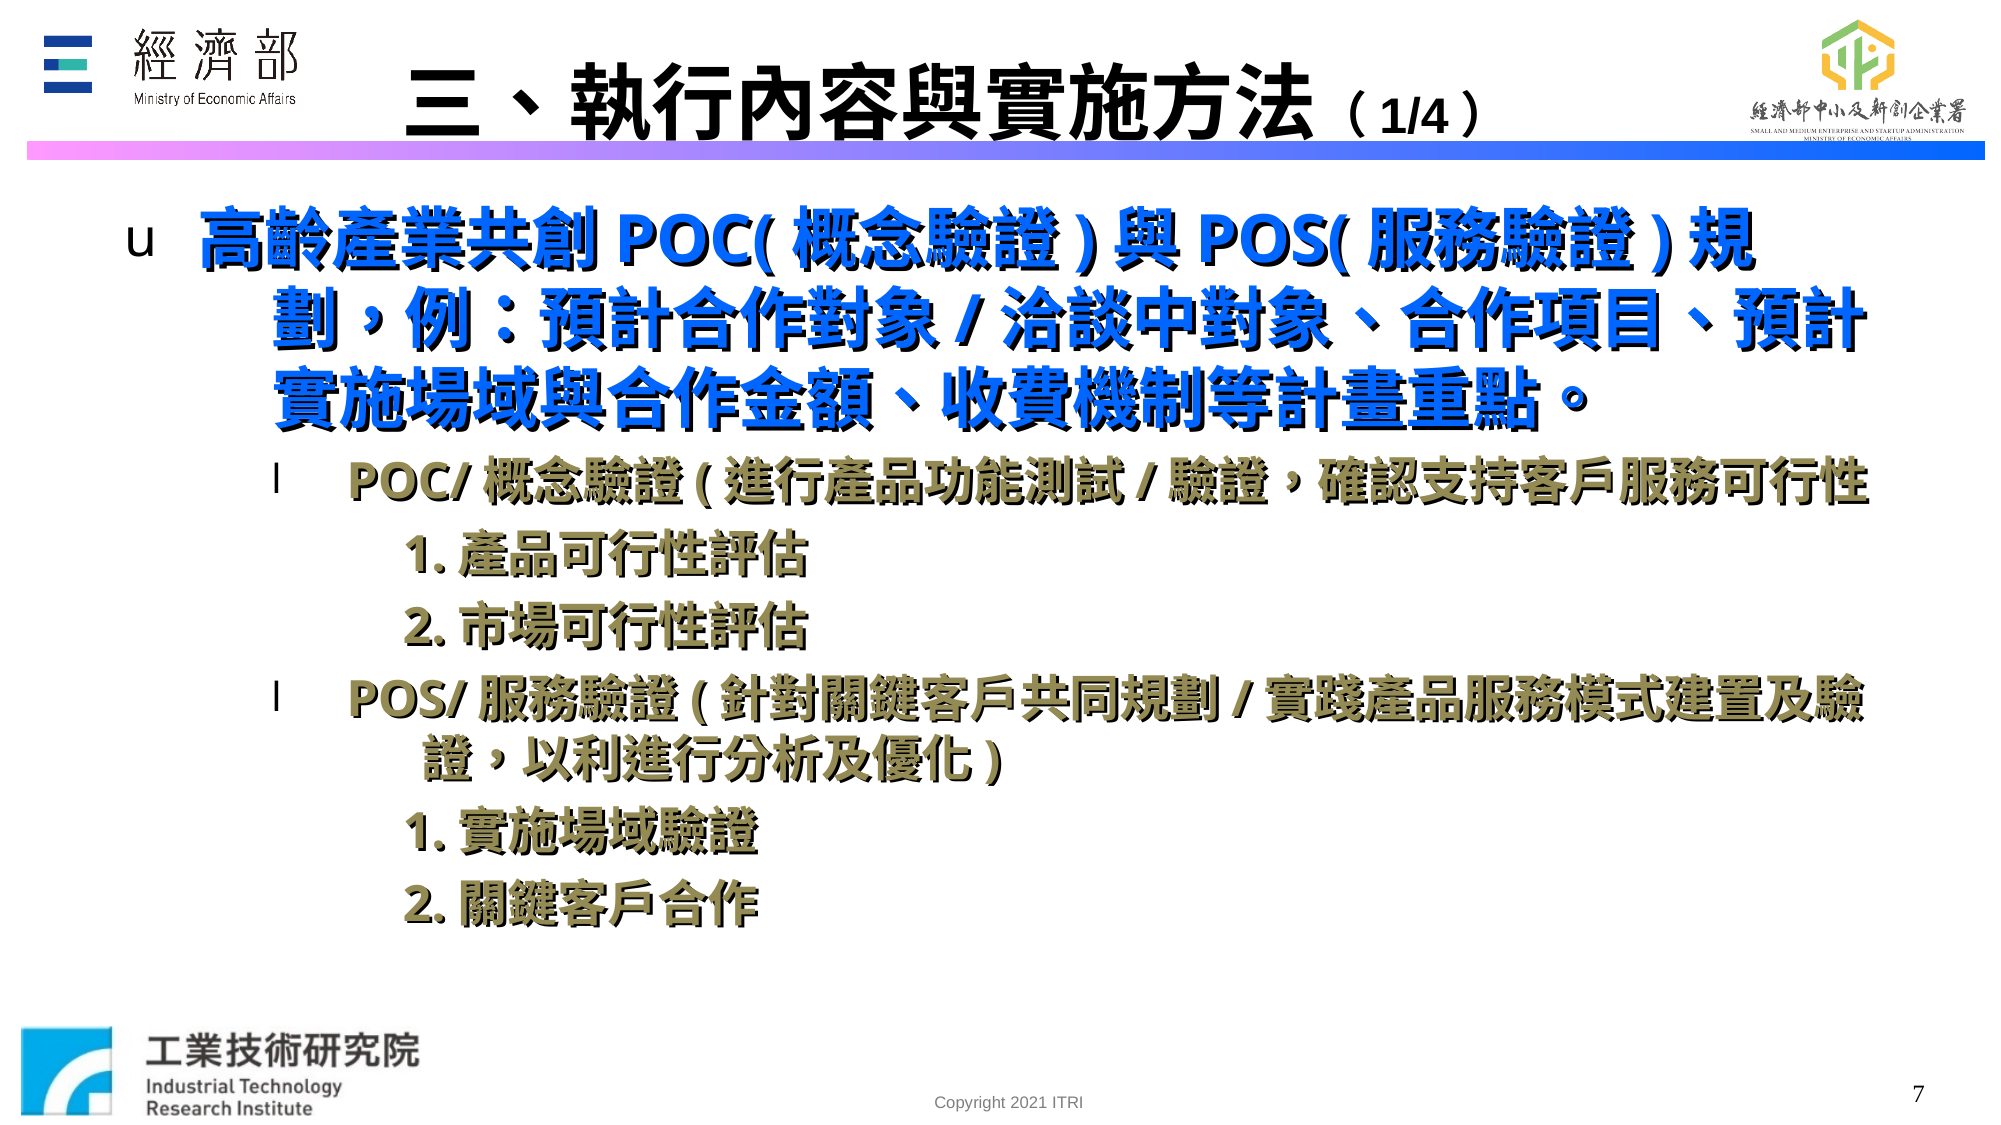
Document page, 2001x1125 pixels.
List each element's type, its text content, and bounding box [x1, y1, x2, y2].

list 高齡產業共創POC(概念驗證)與POS(服務驗證)規劃，例：預計合作對象/洽談中對象、合作項目、預計實施場域與合作金額、收費機制等計畫重點。 POC/概念驗證(進行產品功能測試/驗證，確認支持客戶服務可行性 1.產品可行性評估 2.市場可行性評估 POS/服務驗證(針對關鍵客戶共同規劃/實踐產品服務模式建置及驗證，以利進行分析及優化) 1.實施場域驗證 2.關鍵客戶合作 [121, 193, 1881, 1032]
text_box 三、執行內容與實施方法（1/4） [271, 22, 1641, 127]
text_box 7 [1897, 1070, 1983, 1121]
